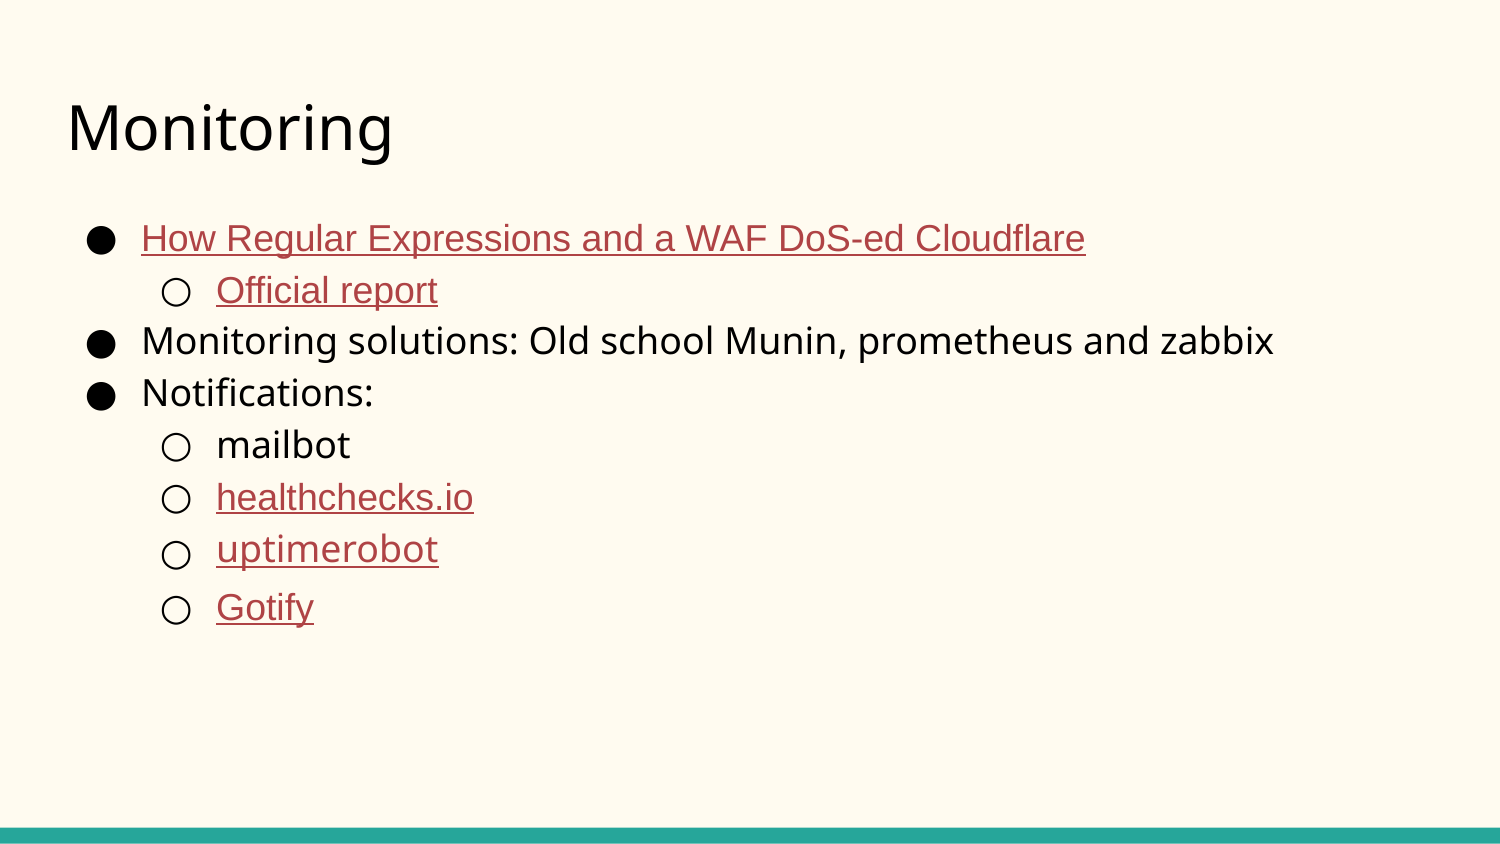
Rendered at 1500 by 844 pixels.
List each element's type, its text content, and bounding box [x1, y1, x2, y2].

title Monitoring [51, 72, 1449, 174]
list How Regular Expressions and a WAF DoS-ed Cloudflare Official report Monitoring solutions: Old school Munin, prometheus and zabbix Notifications: mailbot healthchecks.io uptimerobot Gotify [51, 192, 1449, 750]
